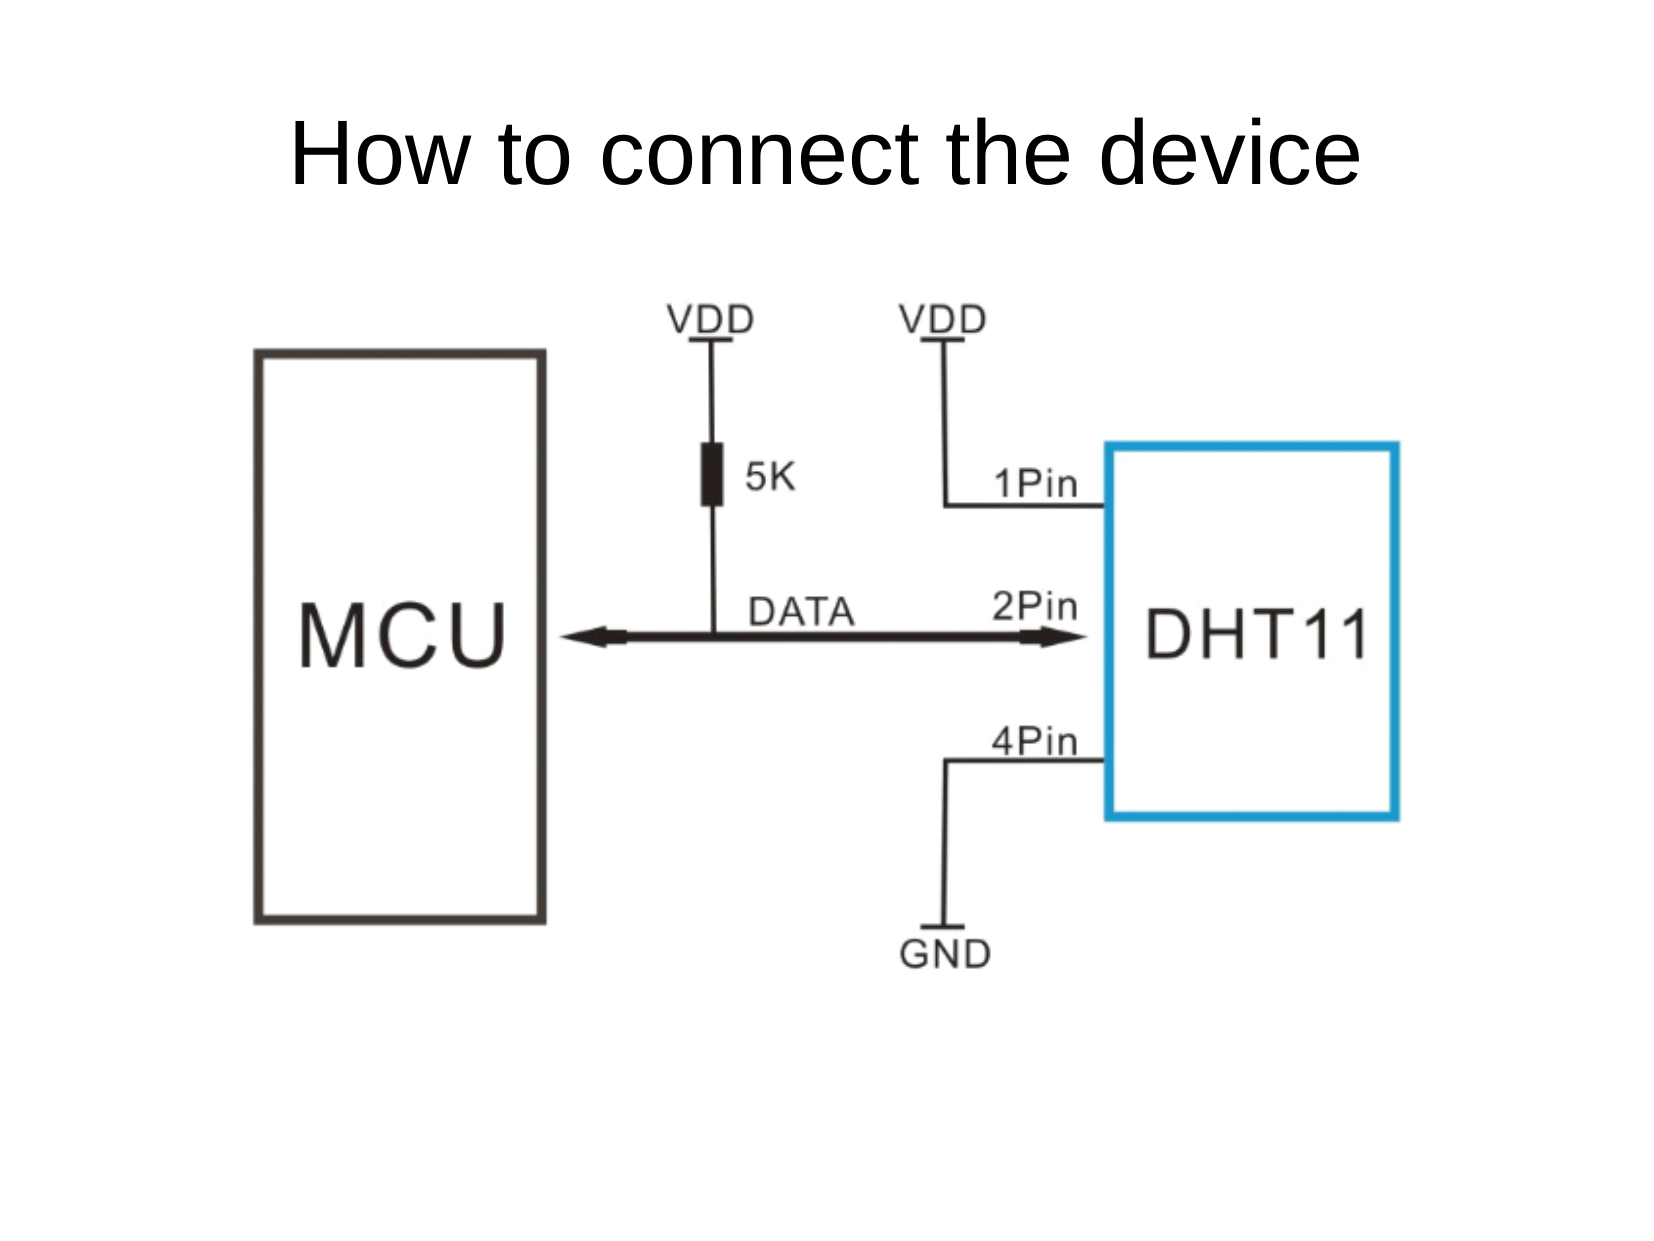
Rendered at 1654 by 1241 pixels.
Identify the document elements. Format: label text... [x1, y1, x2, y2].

picture [191, 290, 1462, 1010]
title How to connect the device [82, 49, 1571, 257]
